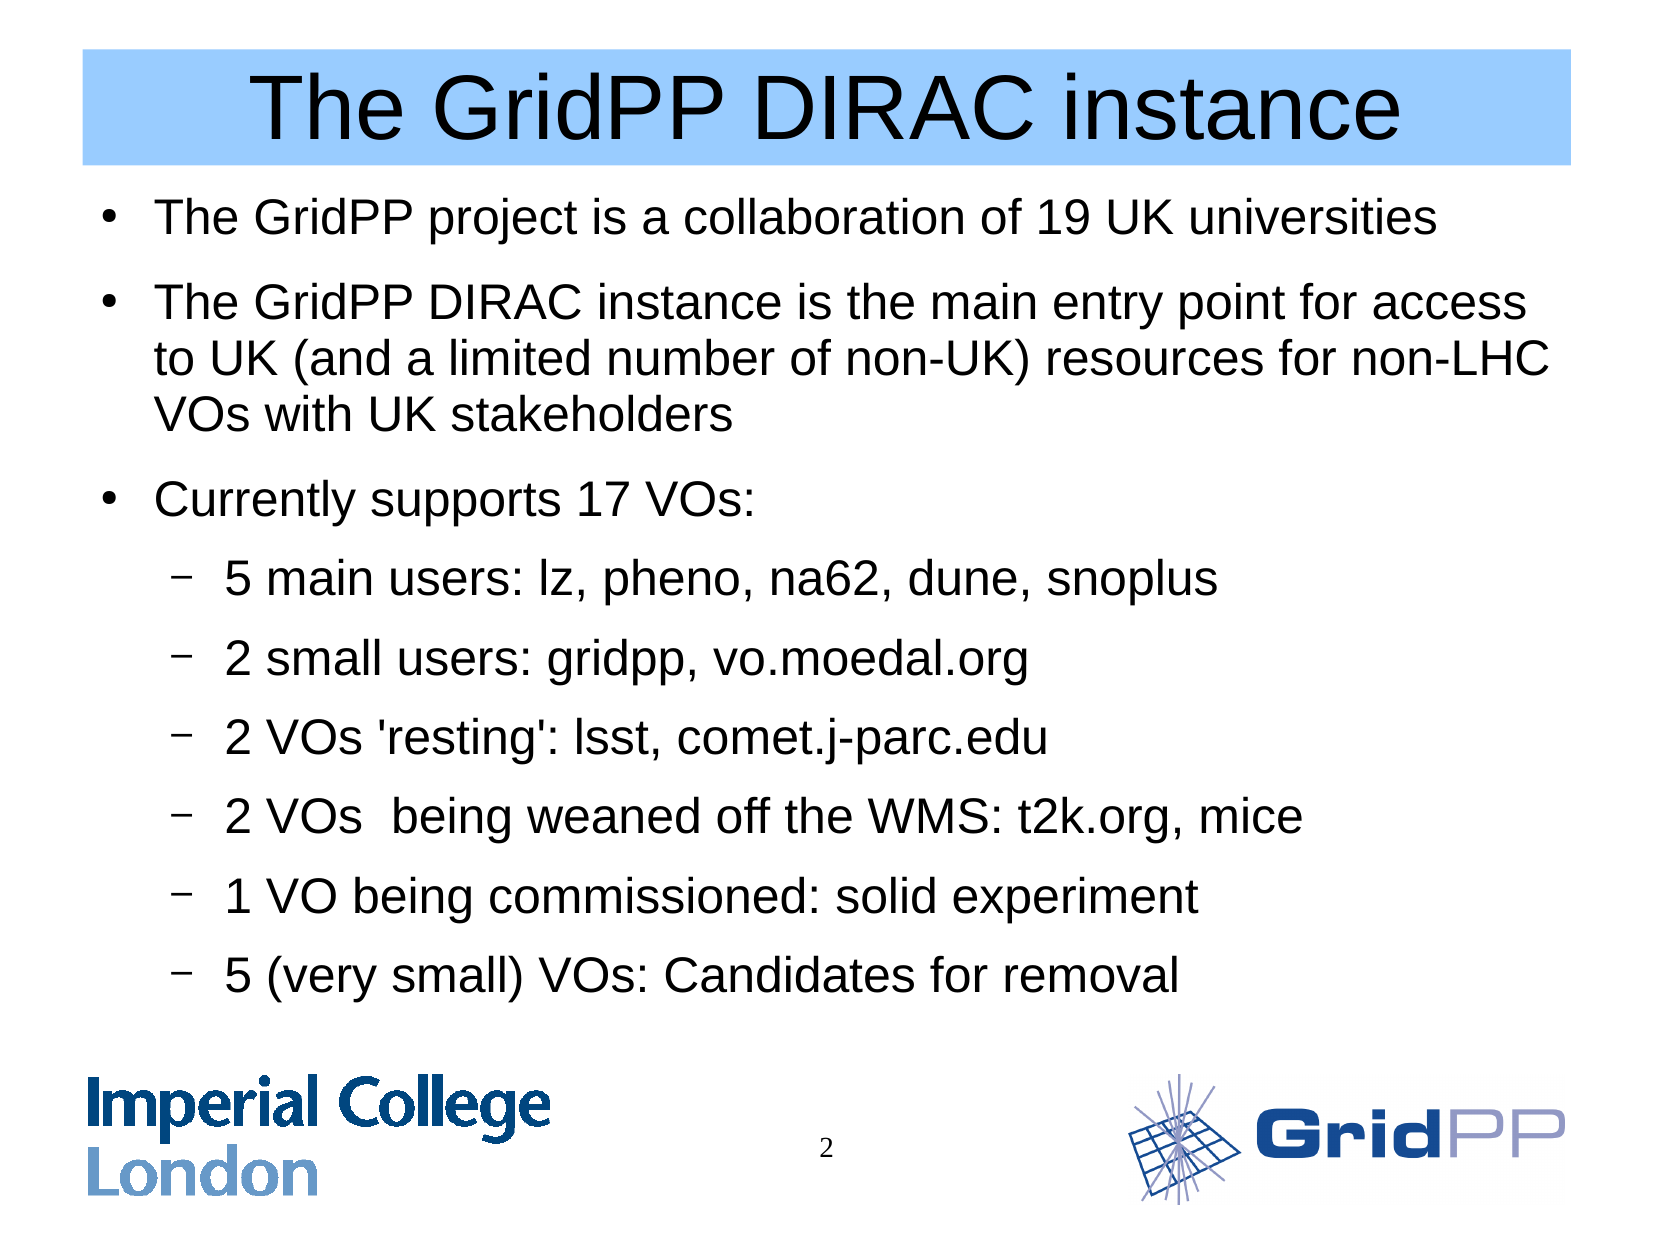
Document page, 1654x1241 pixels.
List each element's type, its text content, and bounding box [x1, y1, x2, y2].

picture [88, 1075, 550, 1196]
title The GridPP DIRAC instance [82, 49, 1571, 166]
picture [1128, 1075, 1565, 1205]
list The GridPP project is a collaboration of 19 UK universities The GridPP DIRAC instance is the main entry point for access to UK (and a limited number of non-UK) resources for non-LHC VOs with UK stakeholders Currently supports 17 VOs: 5 main users: lz, pheno, na62, dune, snoplus 2 small users: gridpp, vo.moedal.org 2 VOs 'resting': lsst, comet.j-parc.edu 2 VOs being weaned off the WMS: t2k.org, mice 1 VO being commissioned: solid experiment 5 (very small) VOs: Candidates for removal [82, 188, 1571, 1075]
